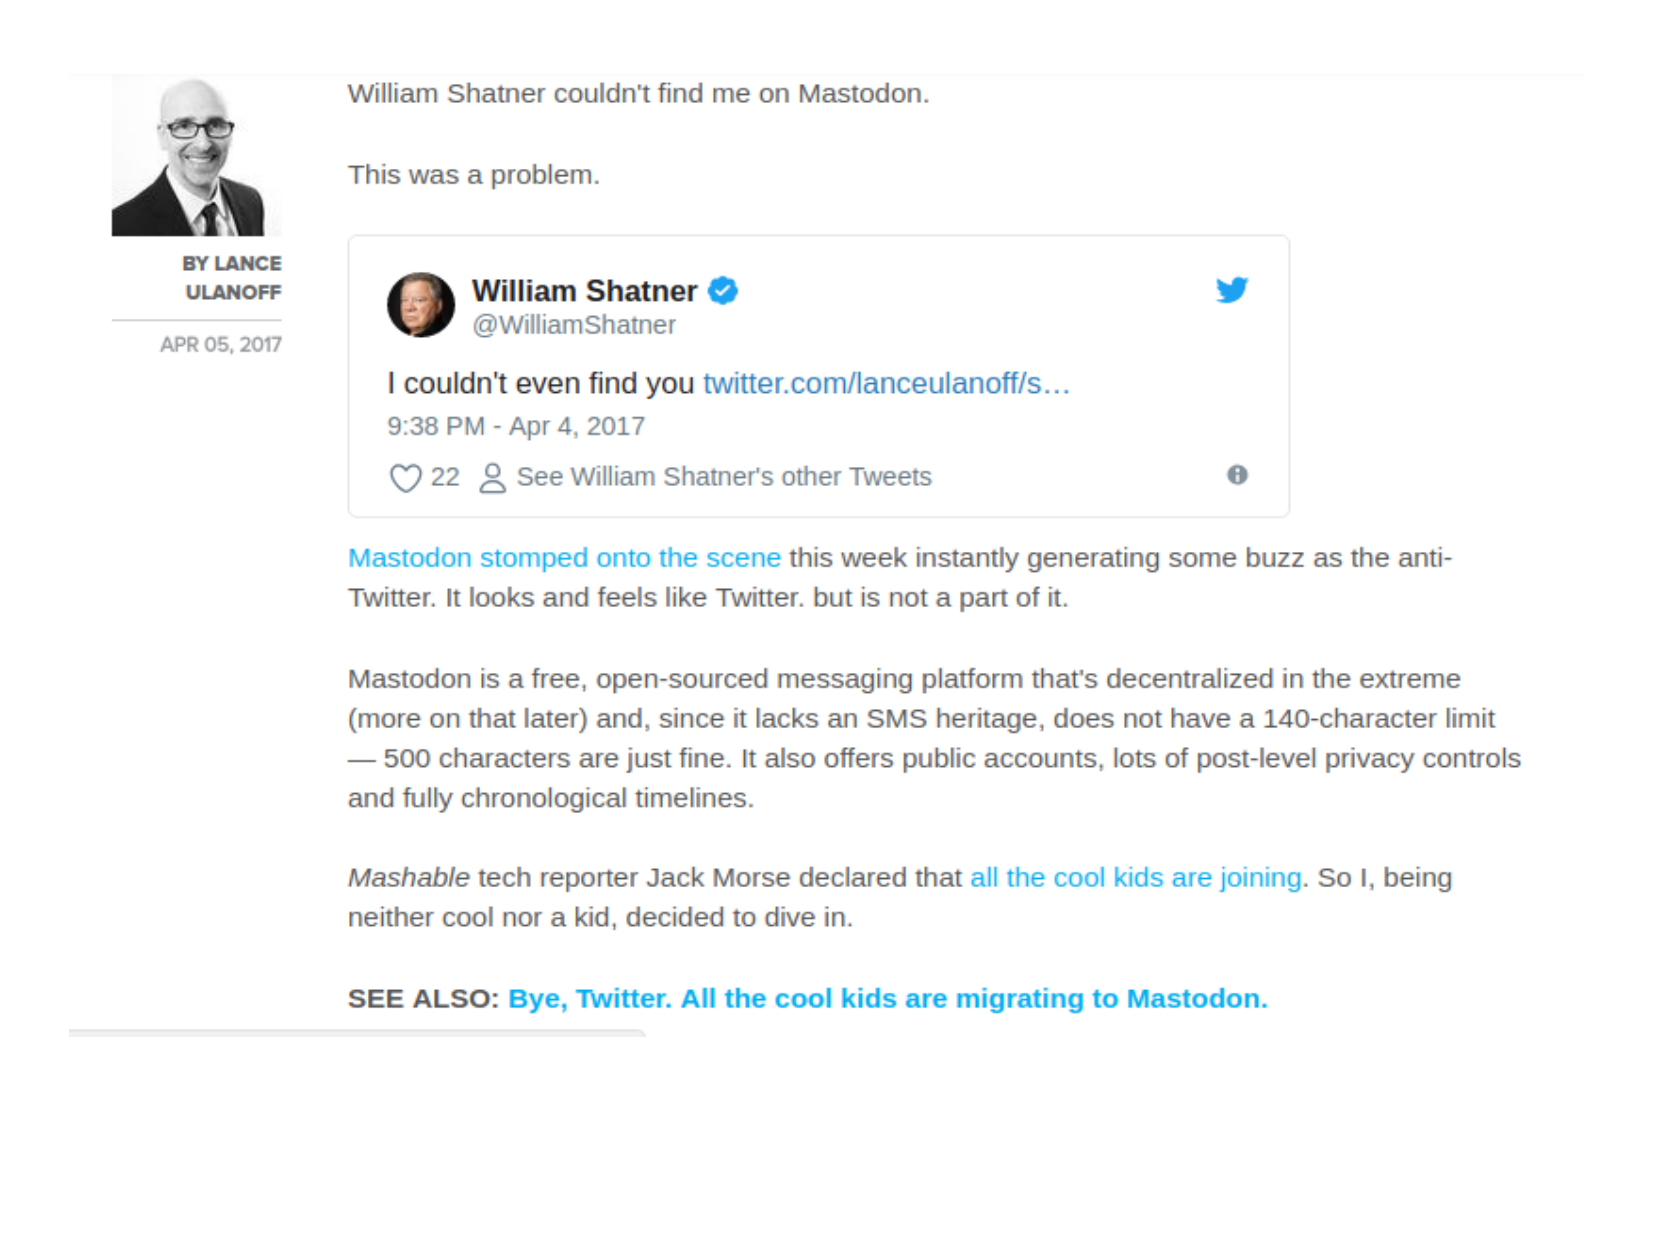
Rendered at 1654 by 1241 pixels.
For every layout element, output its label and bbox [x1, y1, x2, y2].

picture [69, 74, 1585, 1037]
